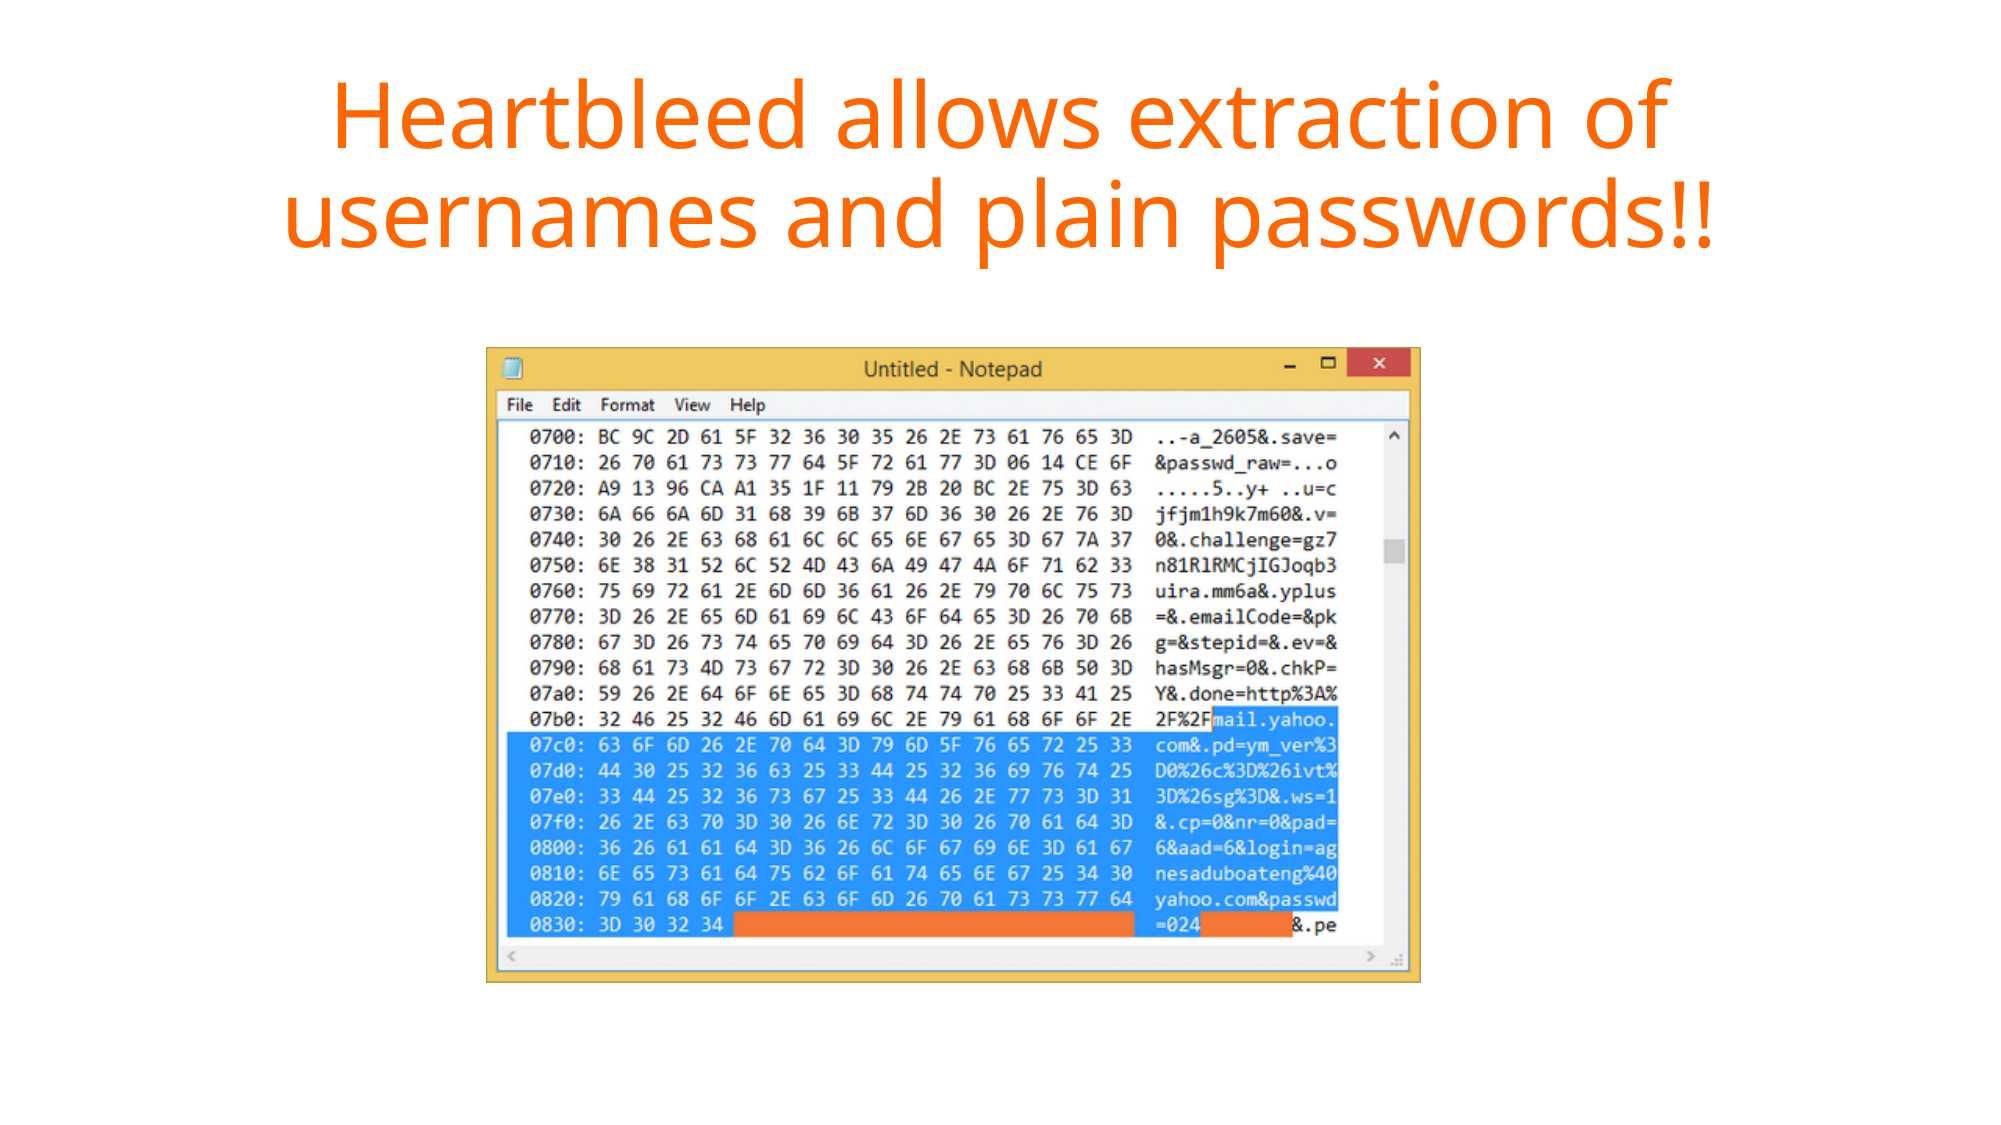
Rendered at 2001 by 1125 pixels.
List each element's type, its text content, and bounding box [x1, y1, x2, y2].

title Heartbleed allows extraction of usernames and plain passwords!! [137, 59, 1863, 278]
picture [486, 347, 1421, 983]
